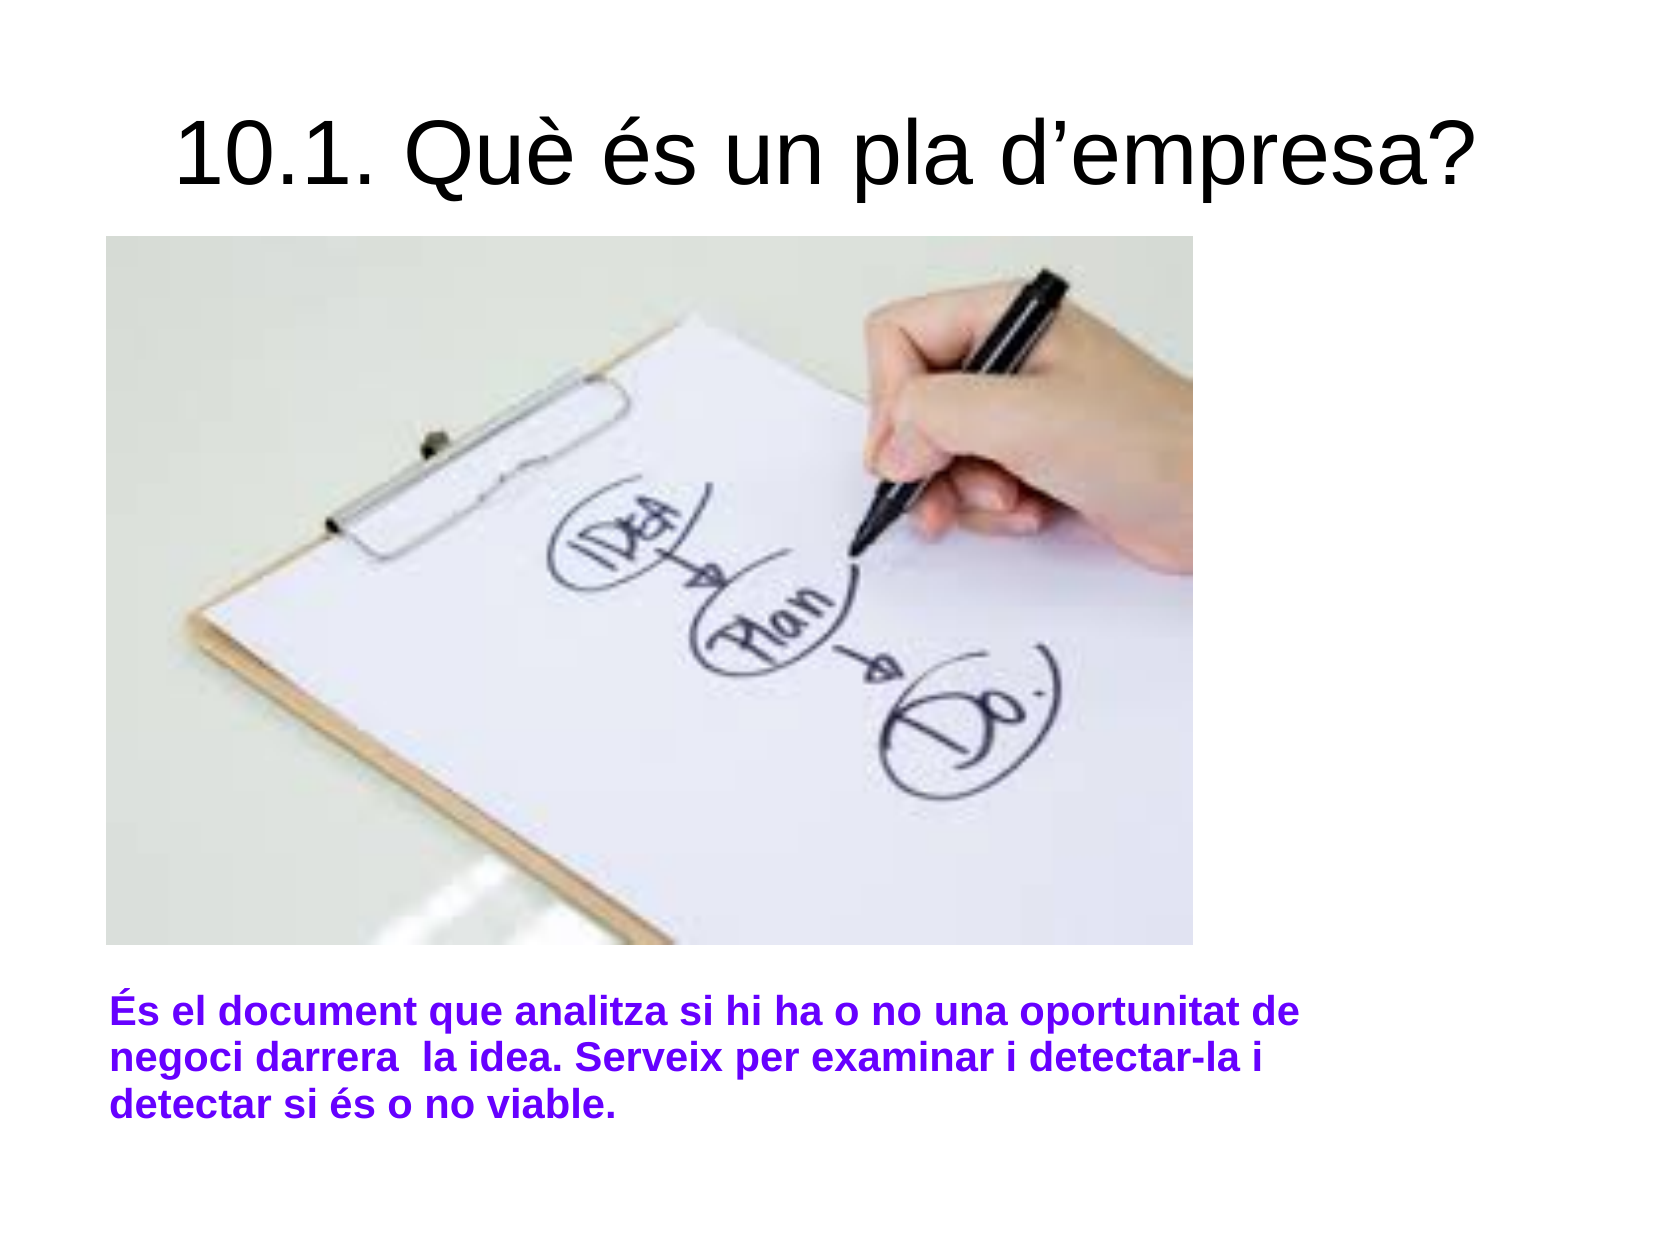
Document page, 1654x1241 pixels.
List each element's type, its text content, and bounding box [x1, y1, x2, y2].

text_box És el document que analitza si hi ha o no una oportunitat de negoci darrera la idea. Serveix per examinar i detectar-la i detectar si és o no viable. [94, 980, 1371, 1135]
picture [106, 257, 1193, 945]
title 10.1. Què és un pla d’empresa? [82, 49, 1571, 257]
